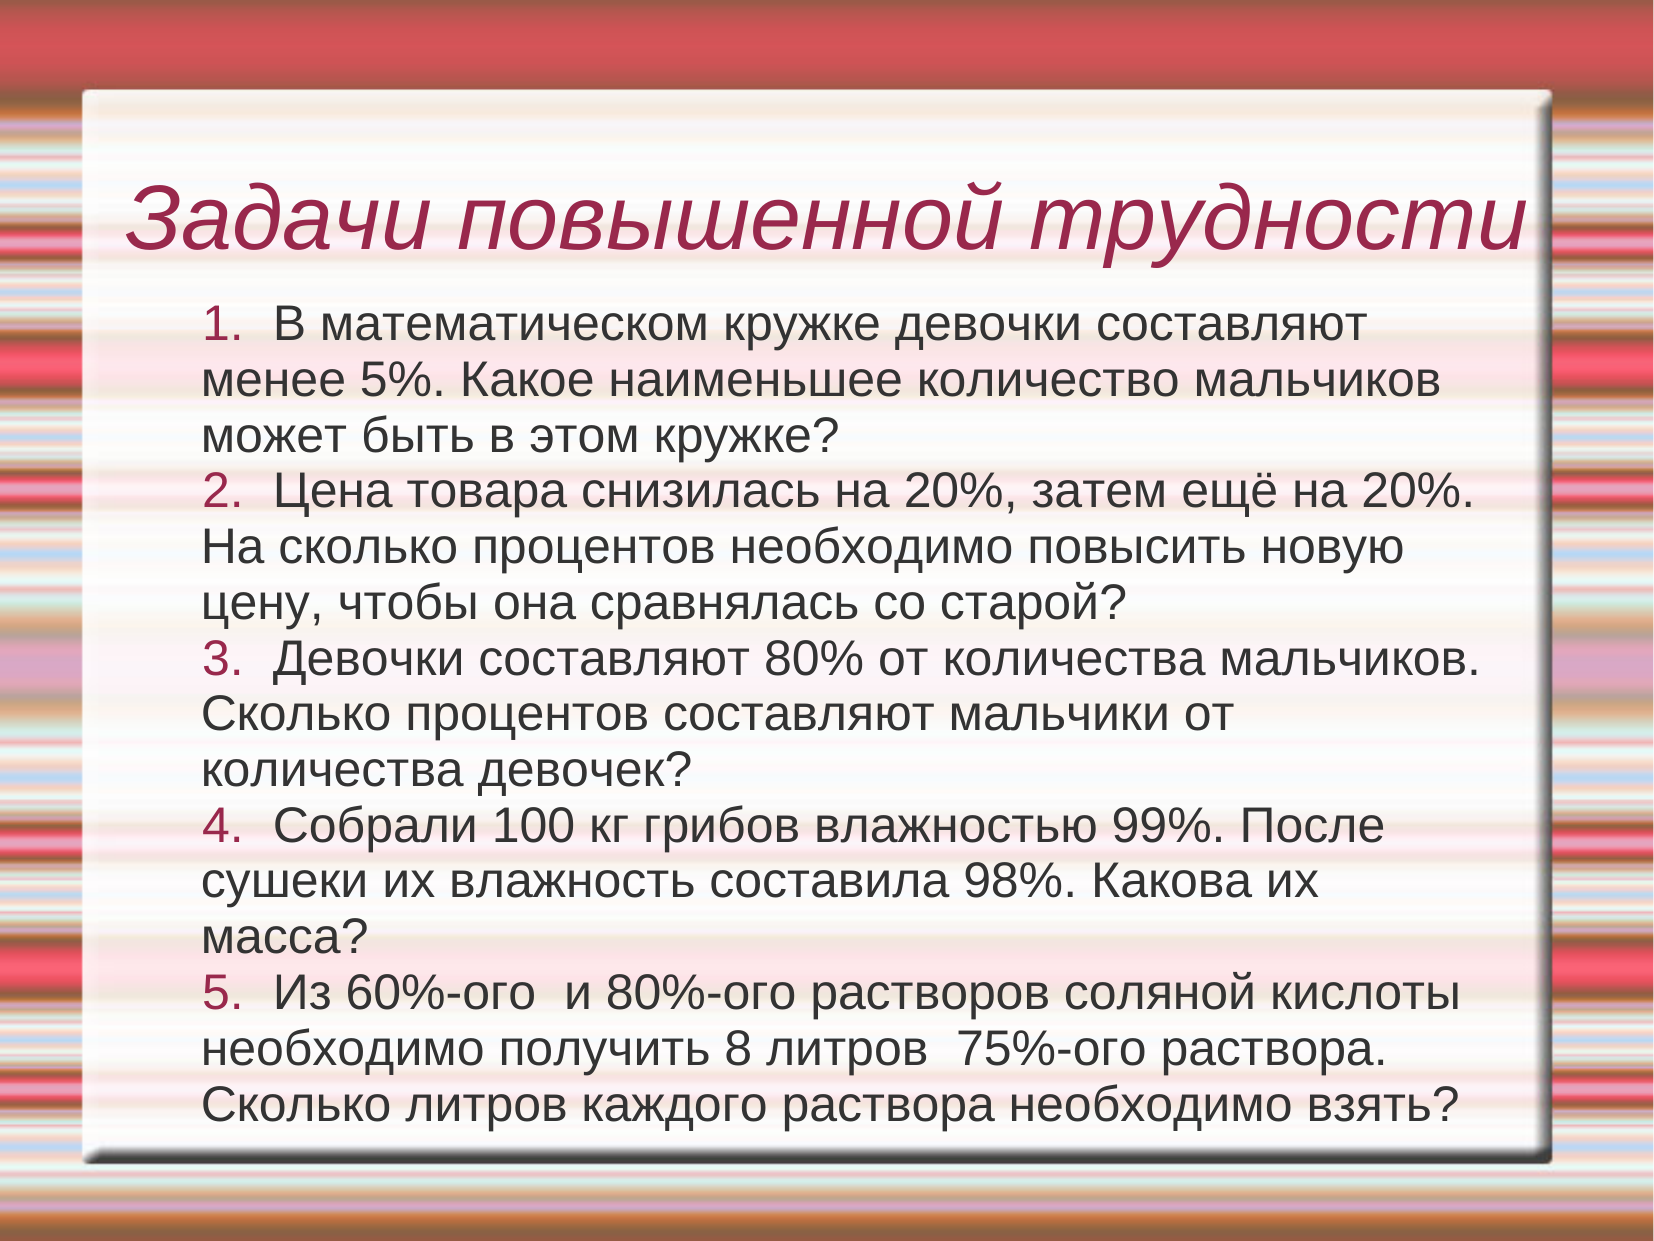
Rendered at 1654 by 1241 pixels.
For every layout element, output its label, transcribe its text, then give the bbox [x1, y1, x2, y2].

list В математическом кружке девочки составляют менее 5%. Какое наименьшее количество мальчиков может быть в этом кружке? Цена товара снизилась на 20%, затем ещё на 20%. На сколько процентов необходимо повысить новую цену, чтобы она сравнялась со старой? Девочки составляют 80% от количества мальчиков. Сколько процентов составляют мальчики от количества девочек? Собрали 100 кг грибов влажностью 99%. После сушеки их влажность составила 98%. Какова их масса? Из 60%-ого и 80%-ого растворов соляной кислоты необходимо получить 8 литров 75%-ого раствора. Сколько литров каждого раствора необходимо взять? [118, 295, 1500, 1077]
title Задачи повышенной трудности [121, 114, 1534, 322]
picture [0, 0, 1654, 1241]
